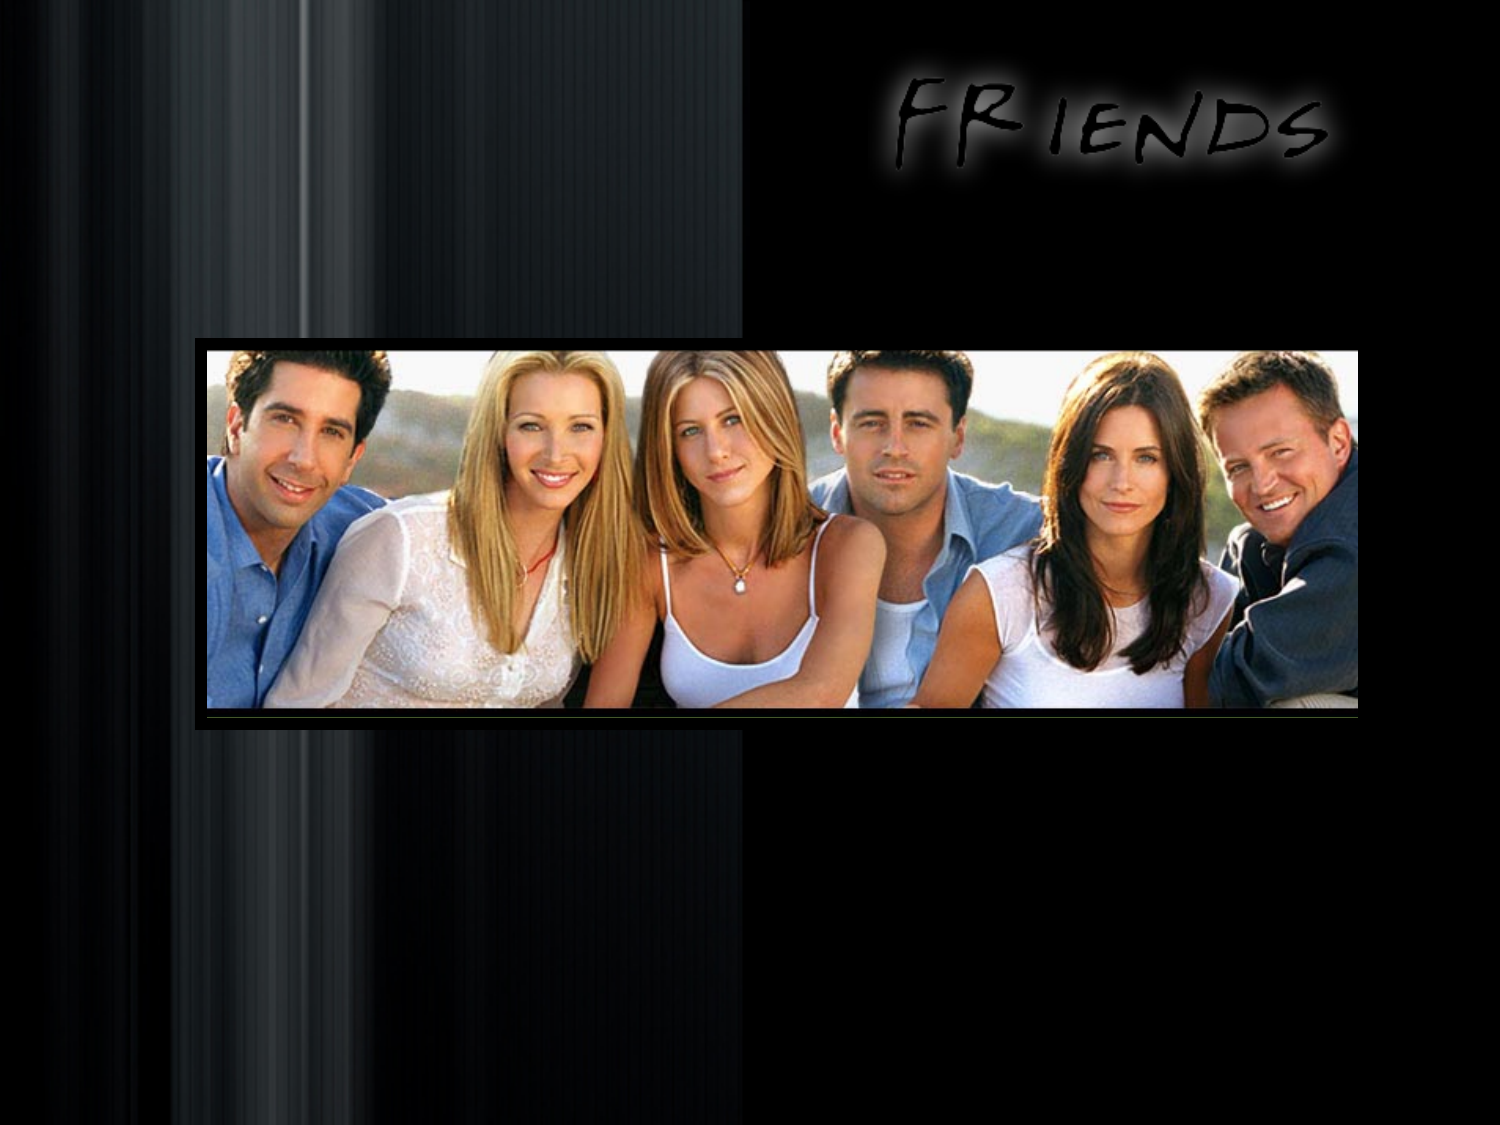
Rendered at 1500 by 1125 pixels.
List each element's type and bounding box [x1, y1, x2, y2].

picture [0, 0, 750, 1125]
picture [206, 350, 1359, 718]
picture [868, 30, 1358, 216]
